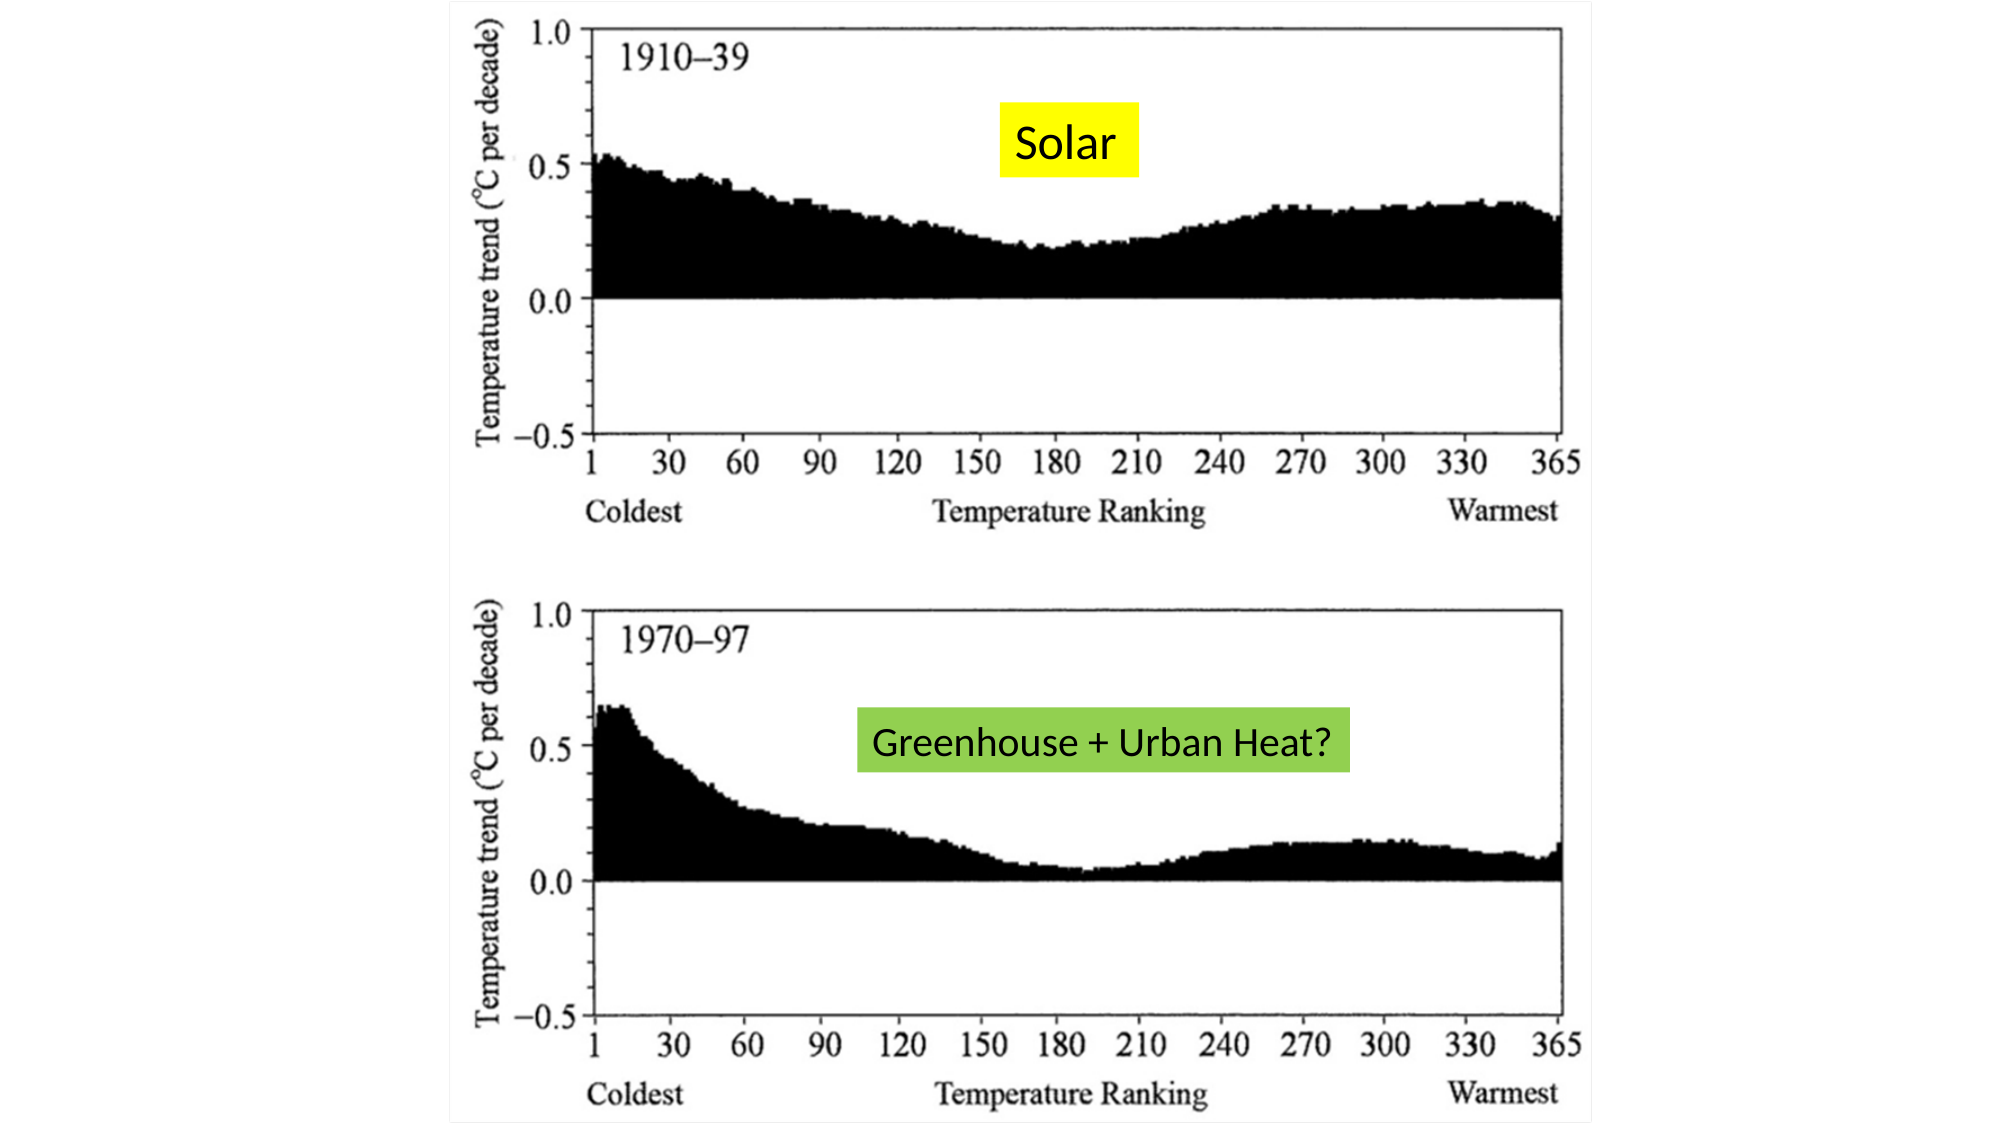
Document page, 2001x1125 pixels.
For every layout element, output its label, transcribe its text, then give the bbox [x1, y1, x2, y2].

picture [447, 0, 1594, 1125]
text_box Greenhouse + Urban Heat? [857, 707, 1350, 773]
text_box Solar [999, 102, 1140, 178]
